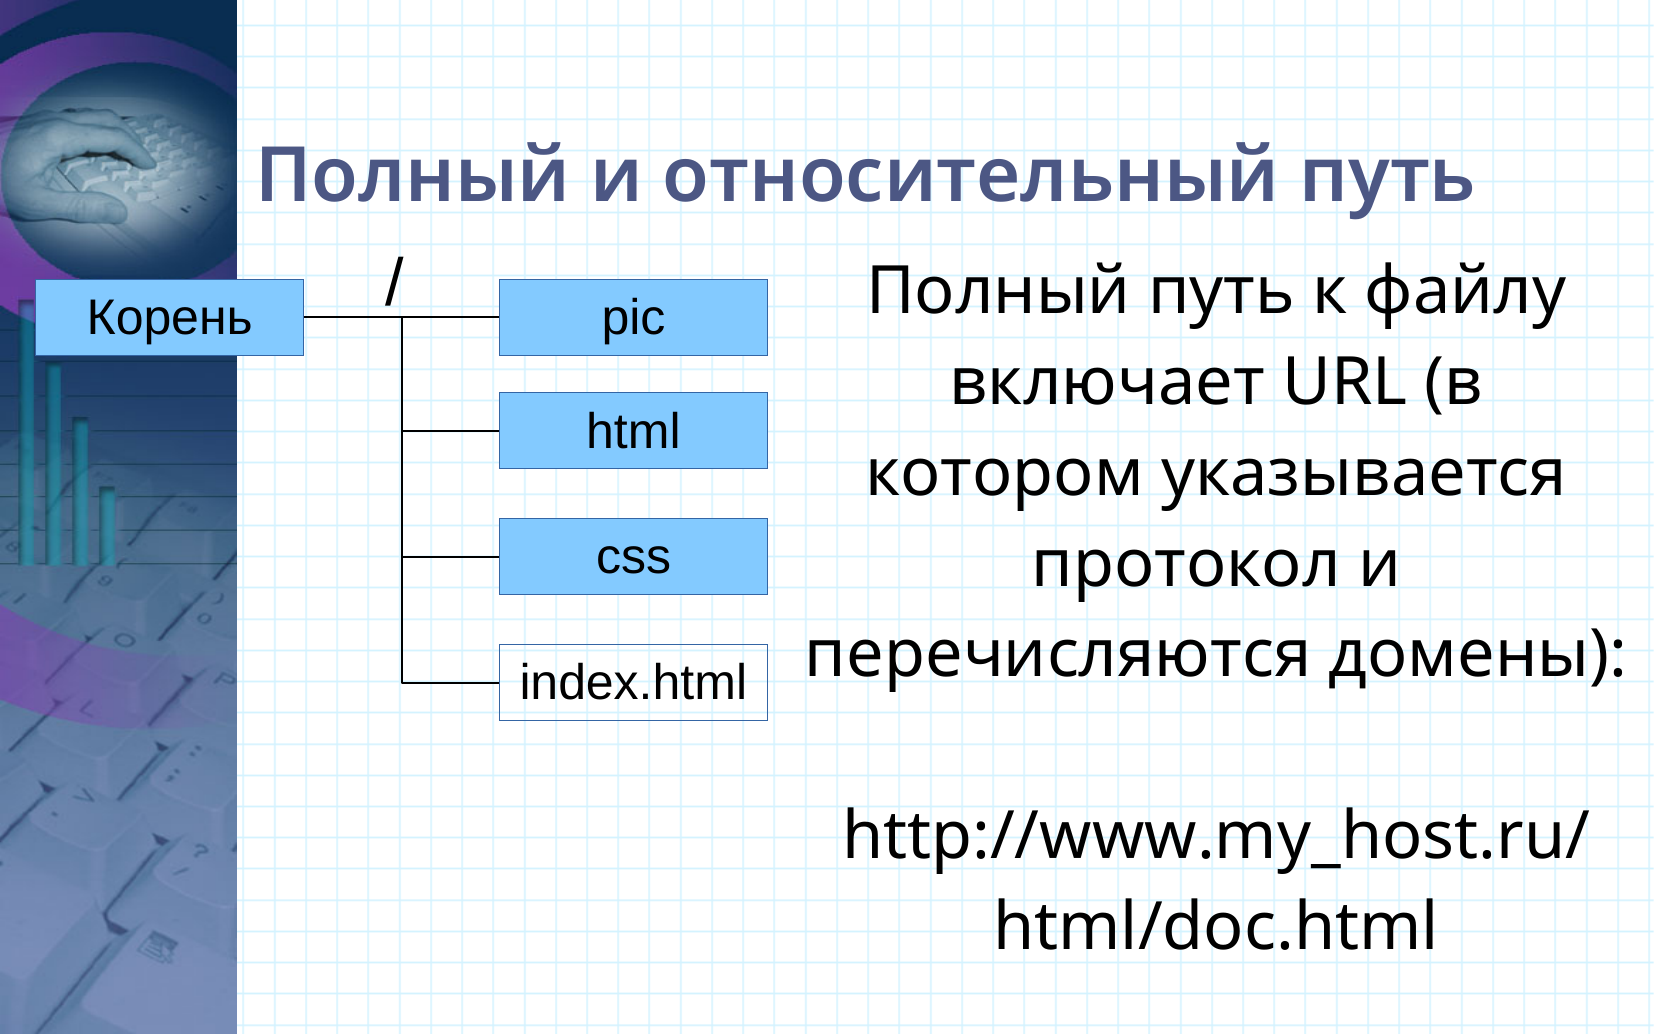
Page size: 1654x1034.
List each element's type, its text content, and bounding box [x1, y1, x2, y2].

text_box css [499, 518, 767, 595]
picture [403, 432, 767, 556]
text_box index.html [499, 644, 767, 721]
picture [434, 259, 767, 316]
picture [403, 318, 767, 430]
text_box Корень [35, 279, 304, 356]
text_box html [499, 392, 767, 469]
picture [403, 558, 767, 682]
text_box pic [499, 279, 767, 356]
text_box / [370, 237, 434, 328]
subtitle Полный путь к файлу включает URL (в котором указывается протокол и перечисляются домены): http://www.my_host.ru/html/doc.html [767, 250, 1630, 1034]
title Полный и относительный путь [254, 85, 1640, 259]
picture [0, 0, 1654, 1034]
